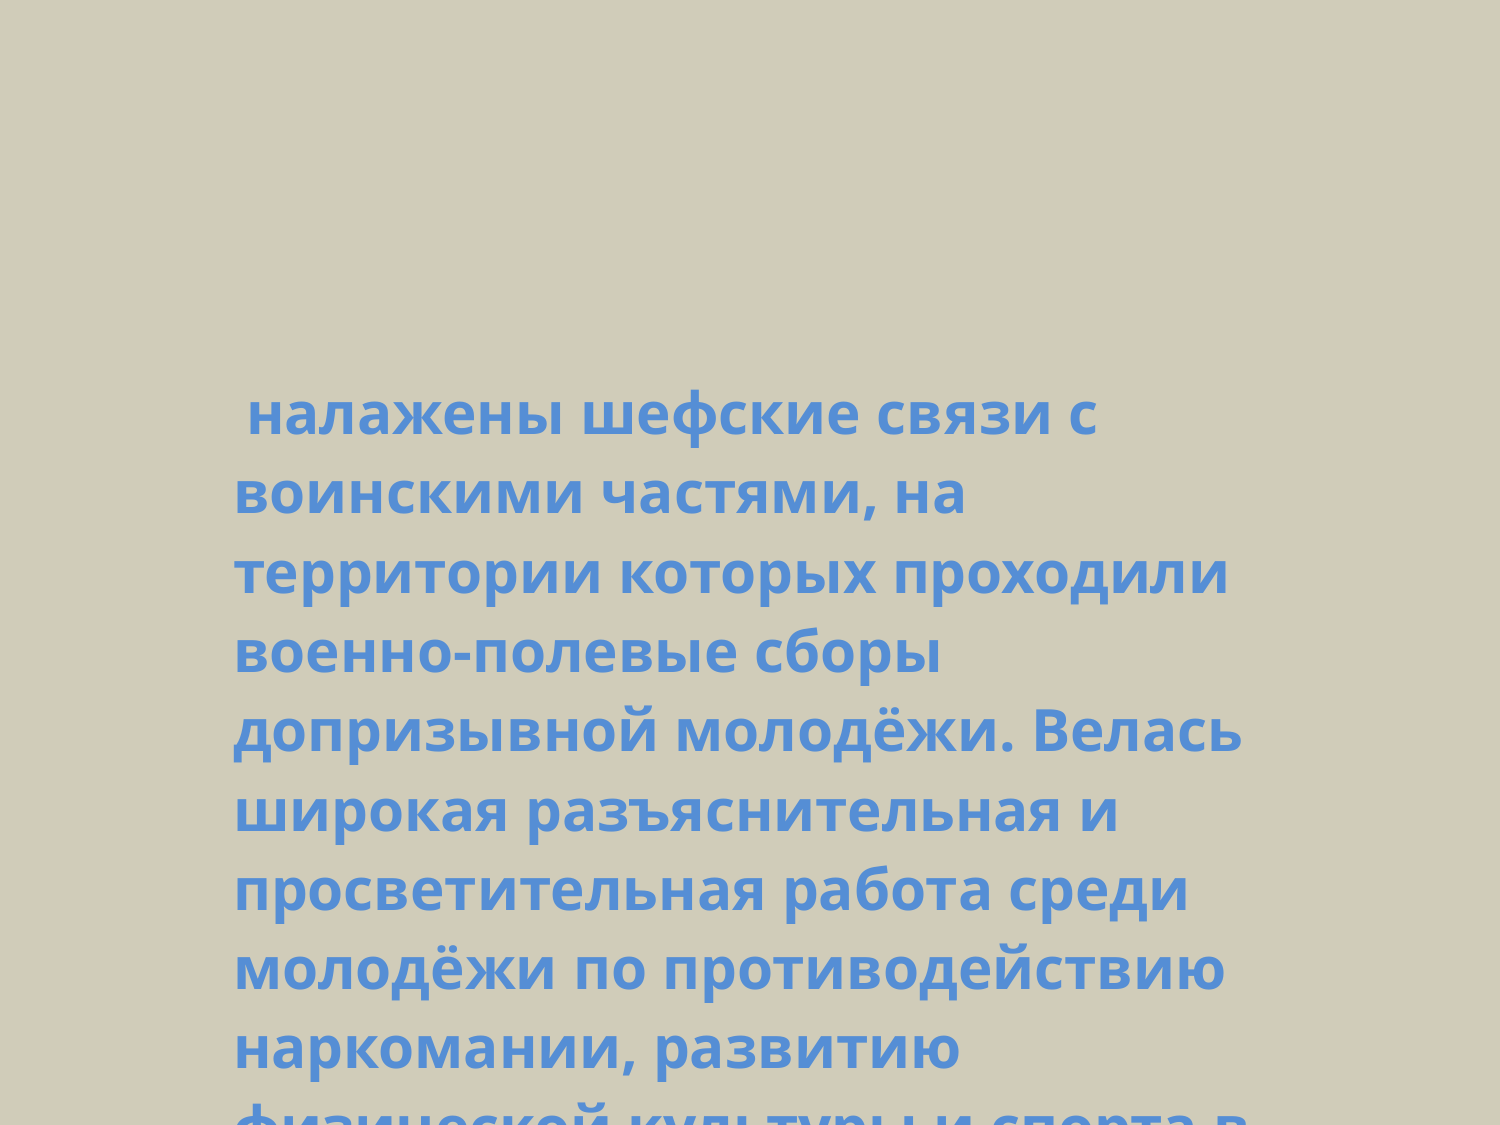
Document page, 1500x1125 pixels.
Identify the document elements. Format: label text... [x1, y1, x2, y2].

text_box налажены шефские связи с воинскими частями, на территории которых проходили военно-полевые сборы допризывной молодёжи. Велась широкая разъяснительная и просветительная работа среди молодёжи по противодействию наркомании, развитию физической культуры и спорта в районе. [218, 365, 1341, 1125]
